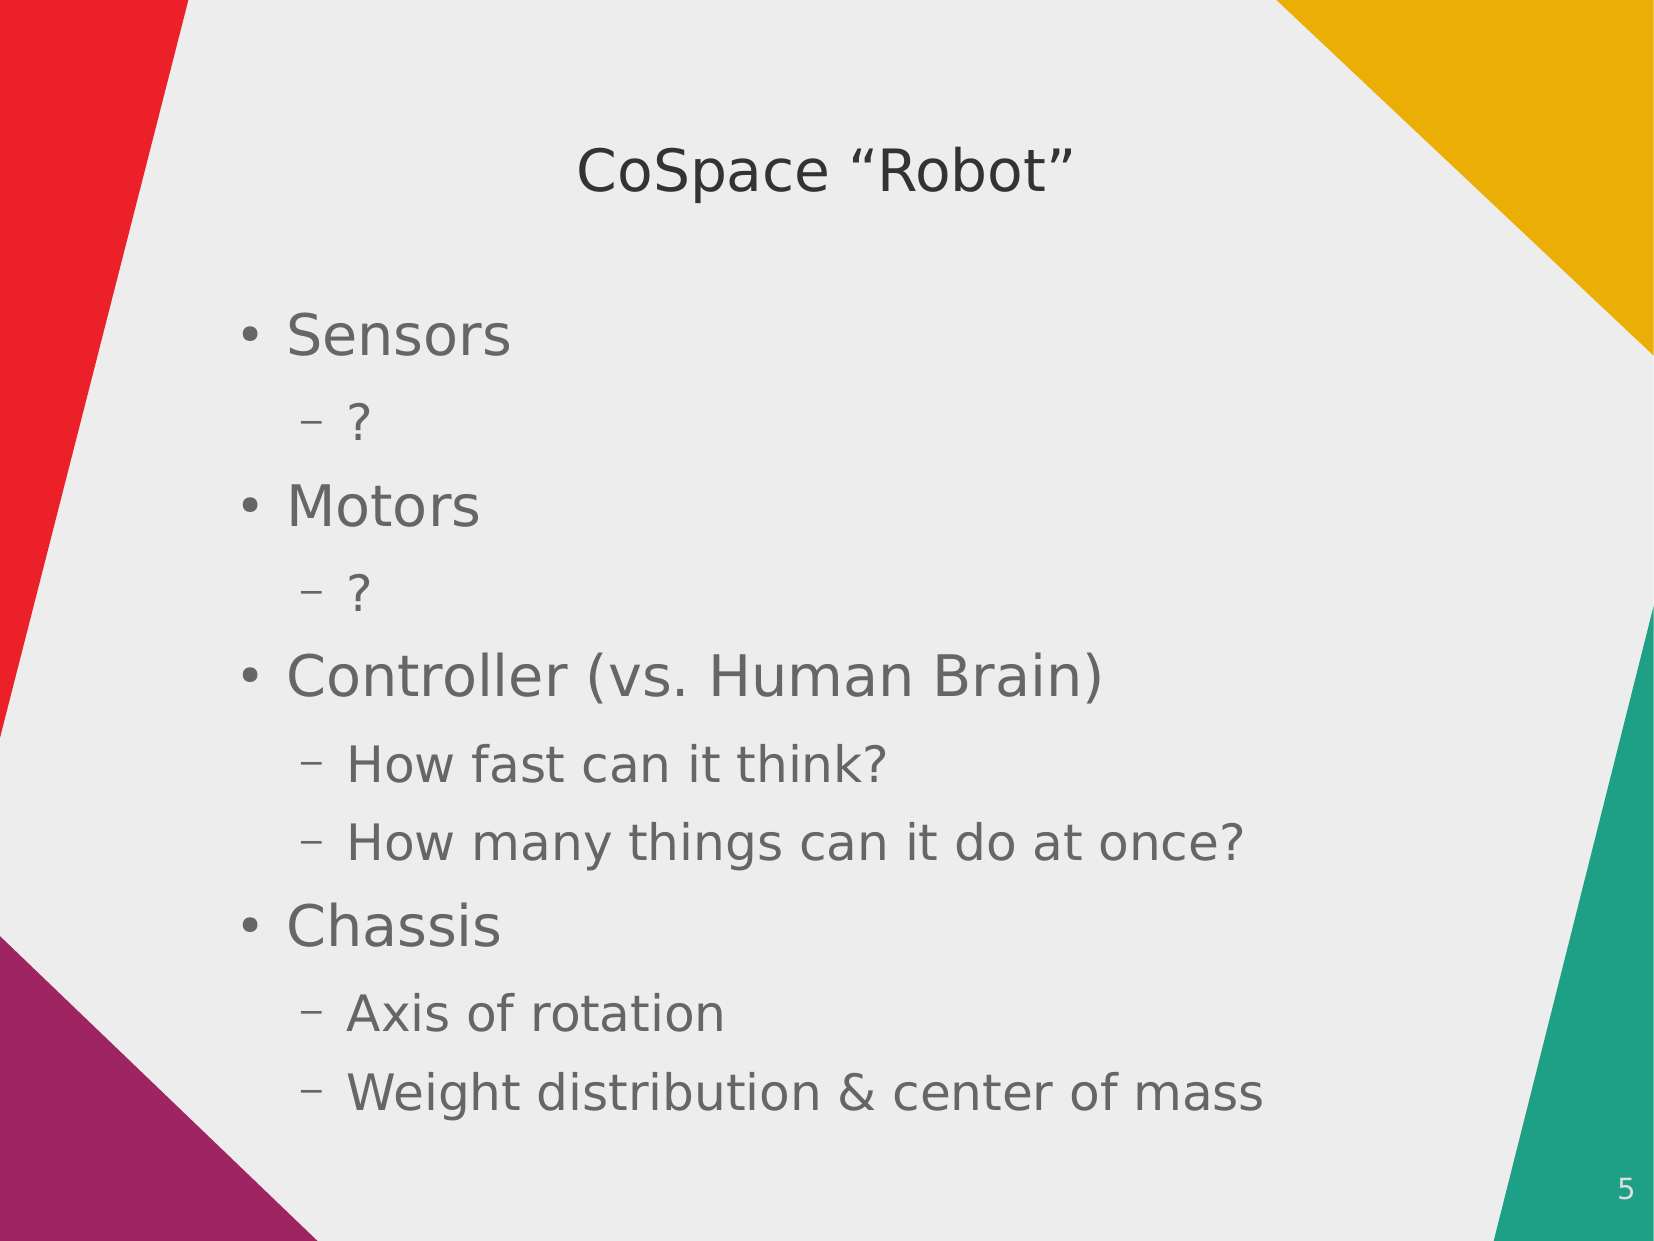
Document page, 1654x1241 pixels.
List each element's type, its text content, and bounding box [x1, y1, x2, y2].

title CoSpace “Robot” [114, 73, 1539, 271]
list Sensors ? Motors ? Controller (vs. Human Brain) How fast can it think? How many things can it do at once? Chassis Axis of rotation Weight distribution & center of mass [225, 302, 1539, 1126]
